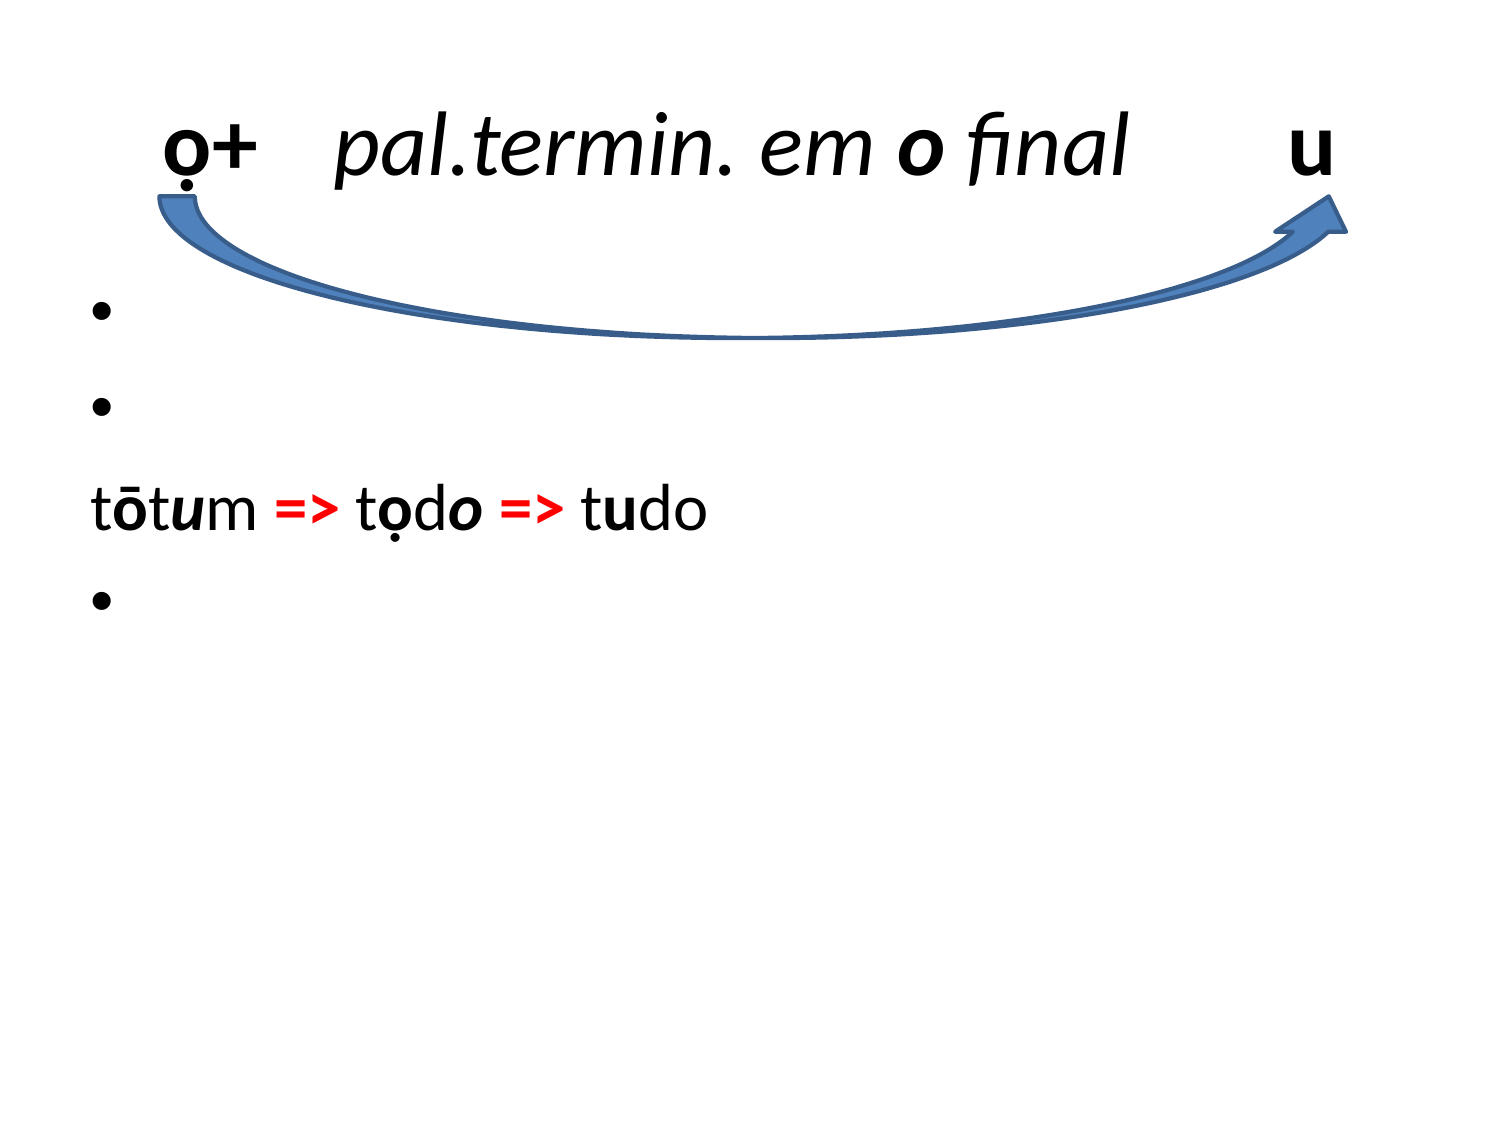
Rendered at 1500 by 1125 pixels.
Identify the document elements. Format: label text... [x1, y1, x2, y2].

list tōtum => tọdo => tudo [263, 262, 1243, 337]
title ọ+ pal.termin. em o final u [75, 45, 1426, 233]
text_box [159, 196, 1346, 339]
list tōtum => tọdo => tudo [75, 262, 1426, 1005]
